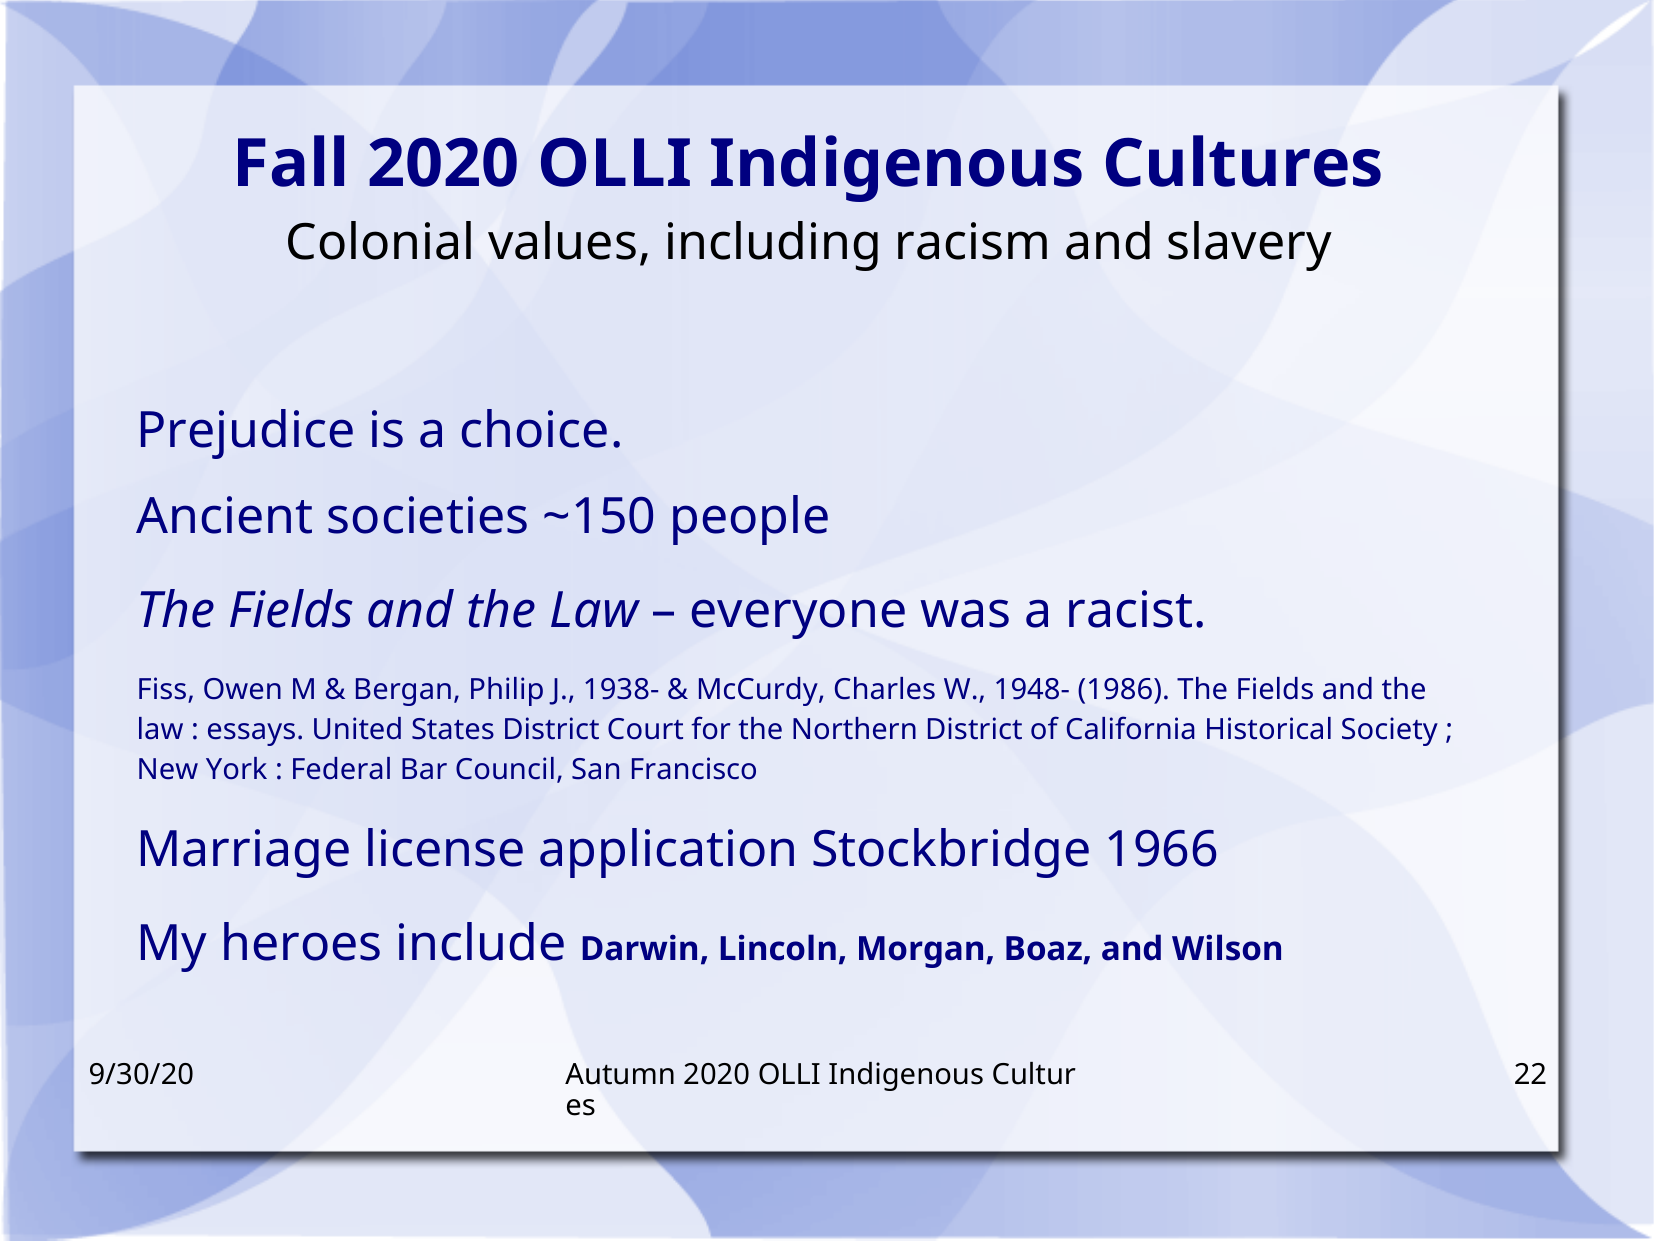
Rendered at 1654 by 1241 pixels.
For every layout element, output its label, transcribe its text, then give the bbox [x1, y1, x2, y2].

picture [0, 0, 1654, 1241]
list Prejudice is a choice. Ancient societies ~150 people The Fields and the Law – everyone was a racist. Fiss, Owen M & Bergan, Philip J., 1938- & McCurdy, Charles W., 1948- (1986). The Fields and the law : essays. United States District Court for the Northern District of California Historical Society ; New York : Federal Bar Council, San Francisco Marriage license application Stockbridge 1966 My heroes include Darwin, Lincoln, Morgan, Boaz, and Wilson [136, 324, 1482, 975]
title Fall 2020 OLLI Indigenous Cultures Colonial values, including racism and slavery [82, 90, 1536, 298]
